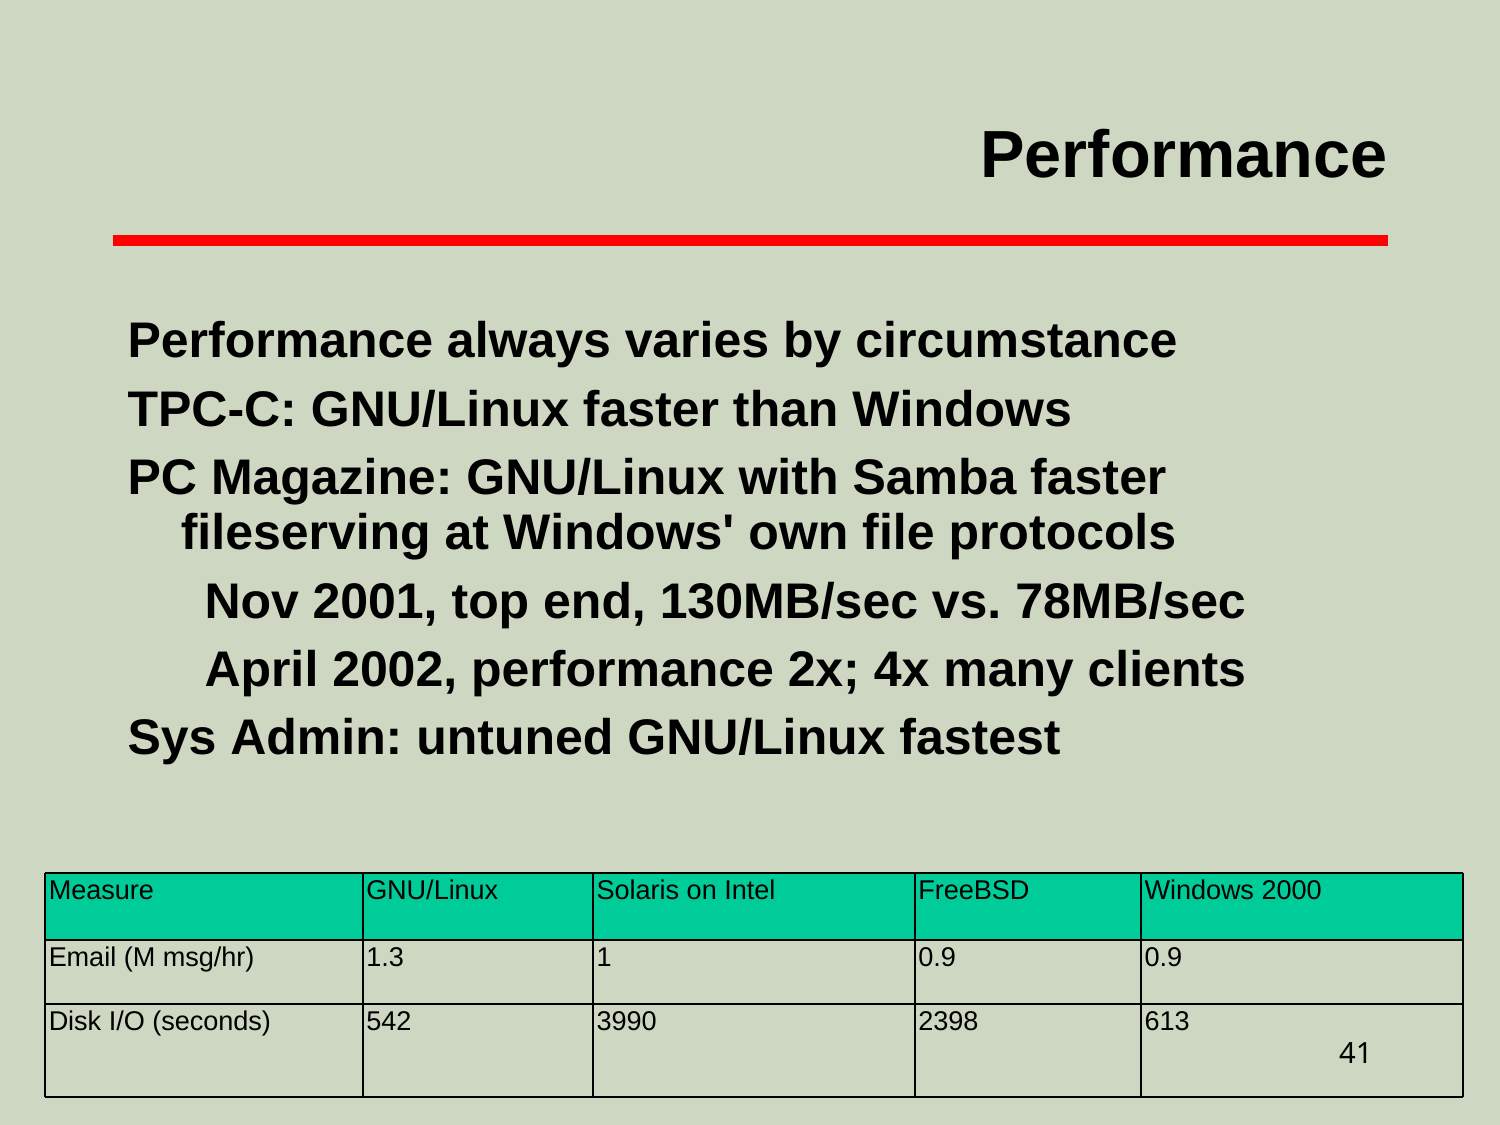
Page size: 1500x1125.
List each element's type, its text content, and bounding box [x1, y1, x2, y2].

text_box 2398 [916, 1005, 1140, 1096]
text_box 3990 [594, 1005, 914, 1096]
text_box Disk I/O (seconds) [46, 1005, 362, 1096]
text_box 613 [1142, 1005, 1462, 1096]
text_box FreeBSD [916, 874, 1140, 939]
title Performance [337, 85, 1388, 224]
text_box 0.9 [916, 941, 1140, 1003]
text_box Solaris on Intel [594, 874, 914, 939]
text_box GNU/Linux [364, 874, 592, 939]
text_box Email (M msg/hr) [46, 941, 362, 1003]
text_box 542 [364, 1005, 592, 1096]
text_box Windows 2000 [1142, 874, 1462, 939]
text_box 1 [594, 941, 914, 1003]
text_box 0.9 [1142, 941, 1462, 1003]
list Performance always varies by circumstance TPC-C: GNU/Linux faster than Windows PC Magazine: GNU/Linux with Samba faster fileserving at Windows' own file protocols Nov 2001, top end, 130MB/sec vs. 78MB/sec April 2002, performance 2x; 4x many clients Sys Admin: untuned GNU/Linux fastest [110, 312, 1391, 872]
text_box 1.3 [364, 941, 592, 1003]
text_box Measure [46, 874, 362, 939]
